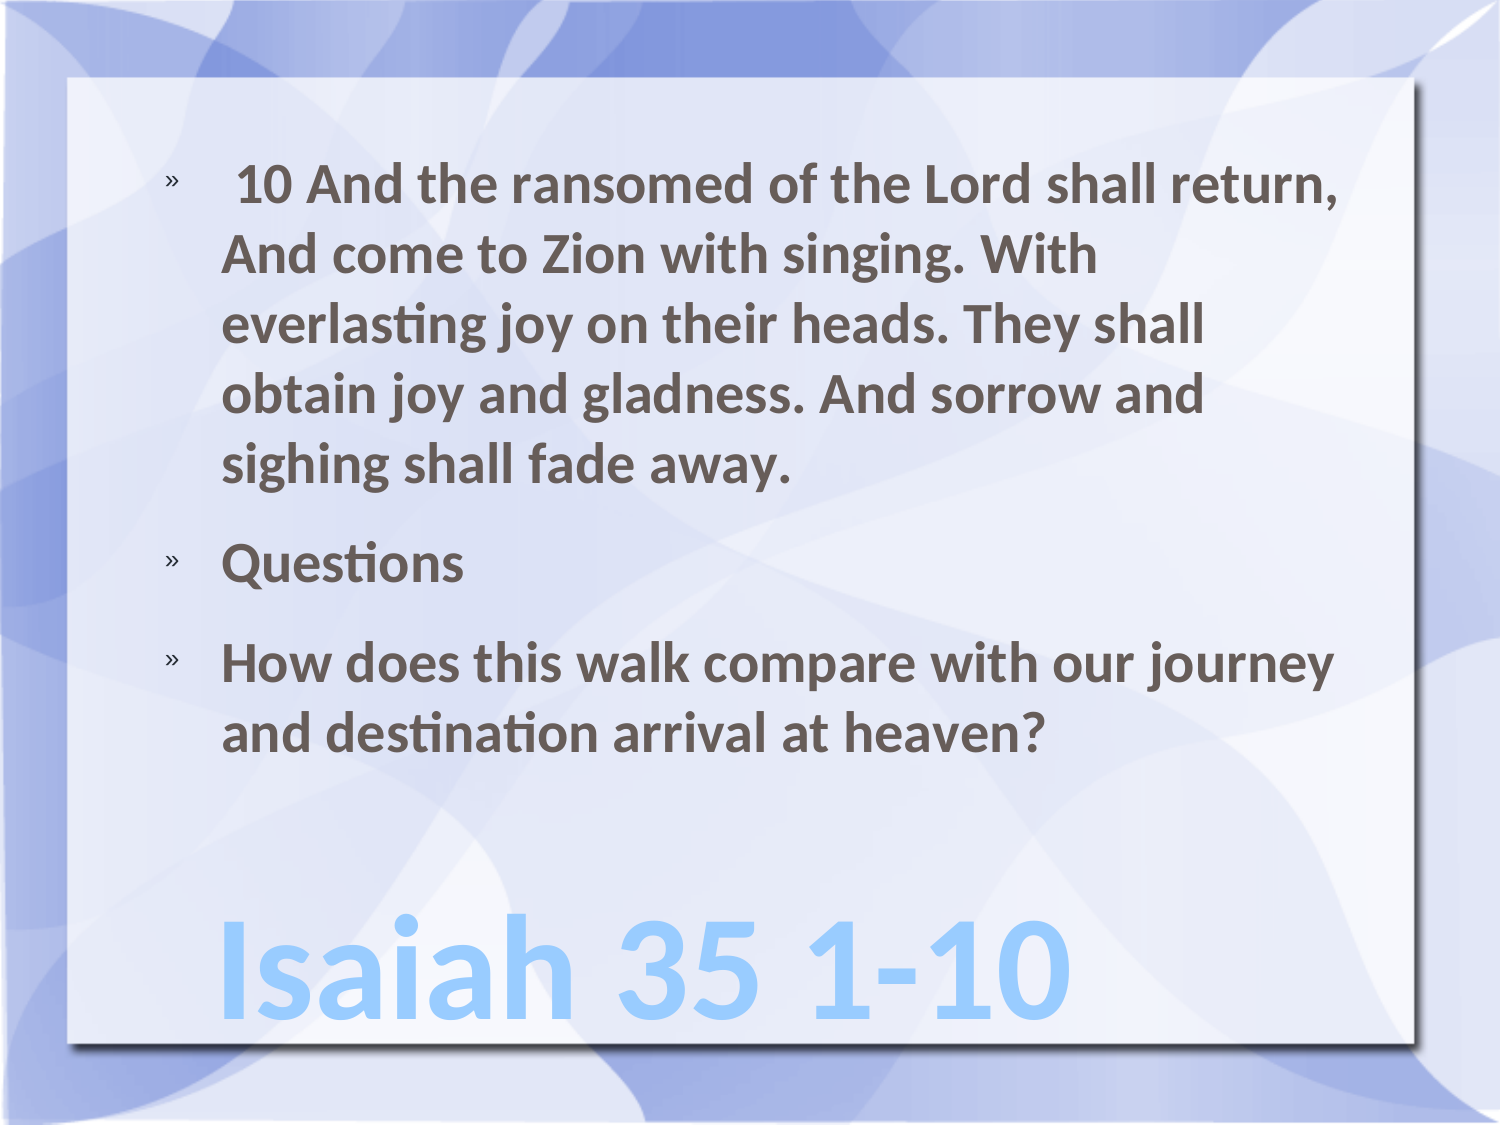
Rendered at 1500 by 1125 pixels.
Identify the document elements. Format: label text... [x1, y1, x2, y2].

list 10 And the ransomed of the Lord shall return, And come to Zion with singing. With everlasting joy on their heads. They shall obtain joy and gladness. And sorrow and sighing shall fade away. Questions How does this walk compare with our journey and destination arrival at heaven? [150, 137, 1375, 863]
picture [0, 0, 1500, 1125]
title Isaiah 35 1-10 [200, 862, 1388, 1050]
